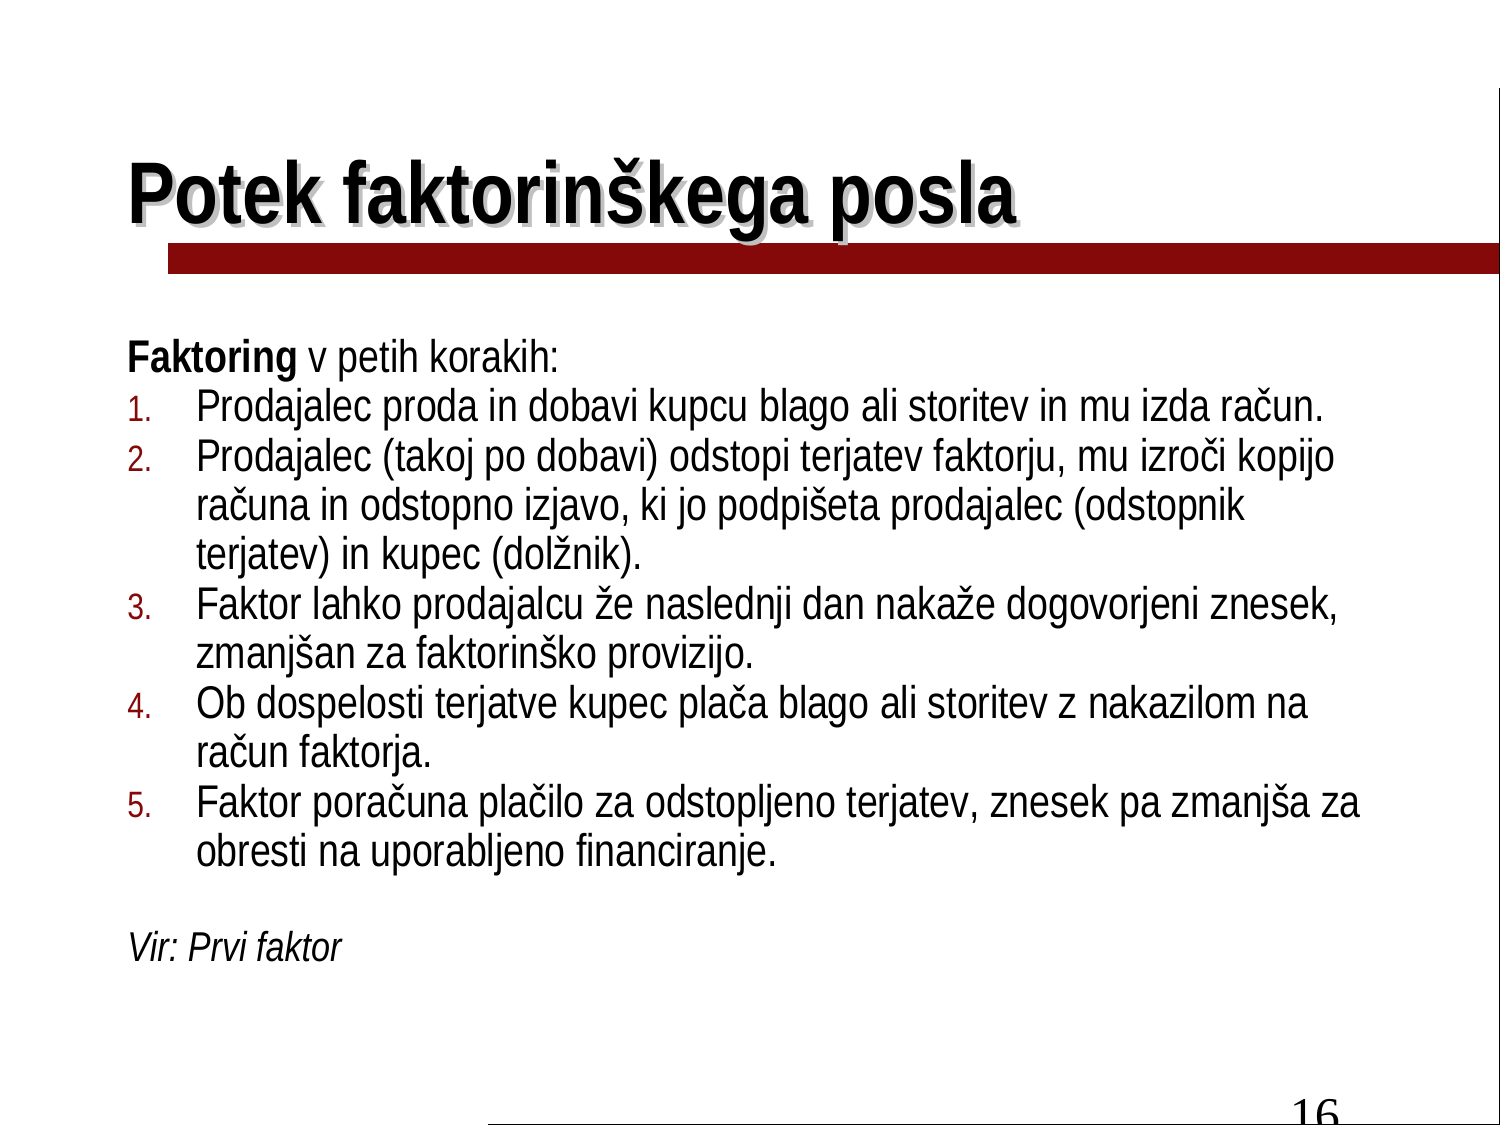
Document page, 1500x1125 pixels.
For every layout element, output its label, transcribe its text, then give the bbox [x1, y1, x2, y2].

title Potek faktorinškega posla [112, 113, 1388, 264]
list Faktoring v petih korakih: Prodajalec proda in dobavi kupcu blago ali storitev in mu izda račun. Prodajalec (takoj po dobavi) odstopi terjatev faktorju, mu izroči kopijo računa in odstopno izjavo, ki jo podpišeta prodajalec (odstopnik terjatev) in kupec (dolžnik). Faktor lahko prodajalcu že naslednji dan nakaže dogovorjeni znesek, zmanjšan za faktorinško provizijo. Ob dospelosti terjatve kupec plača blago ali storitev z nakazilom na račun faktorja. Faktor poračuna plačilo za odstopljeno terjatev, znesek pa zmanjša za obresti na uporabljeno financiranje. Vir: Prvi faktor [112, 324, 1388, 1001]
